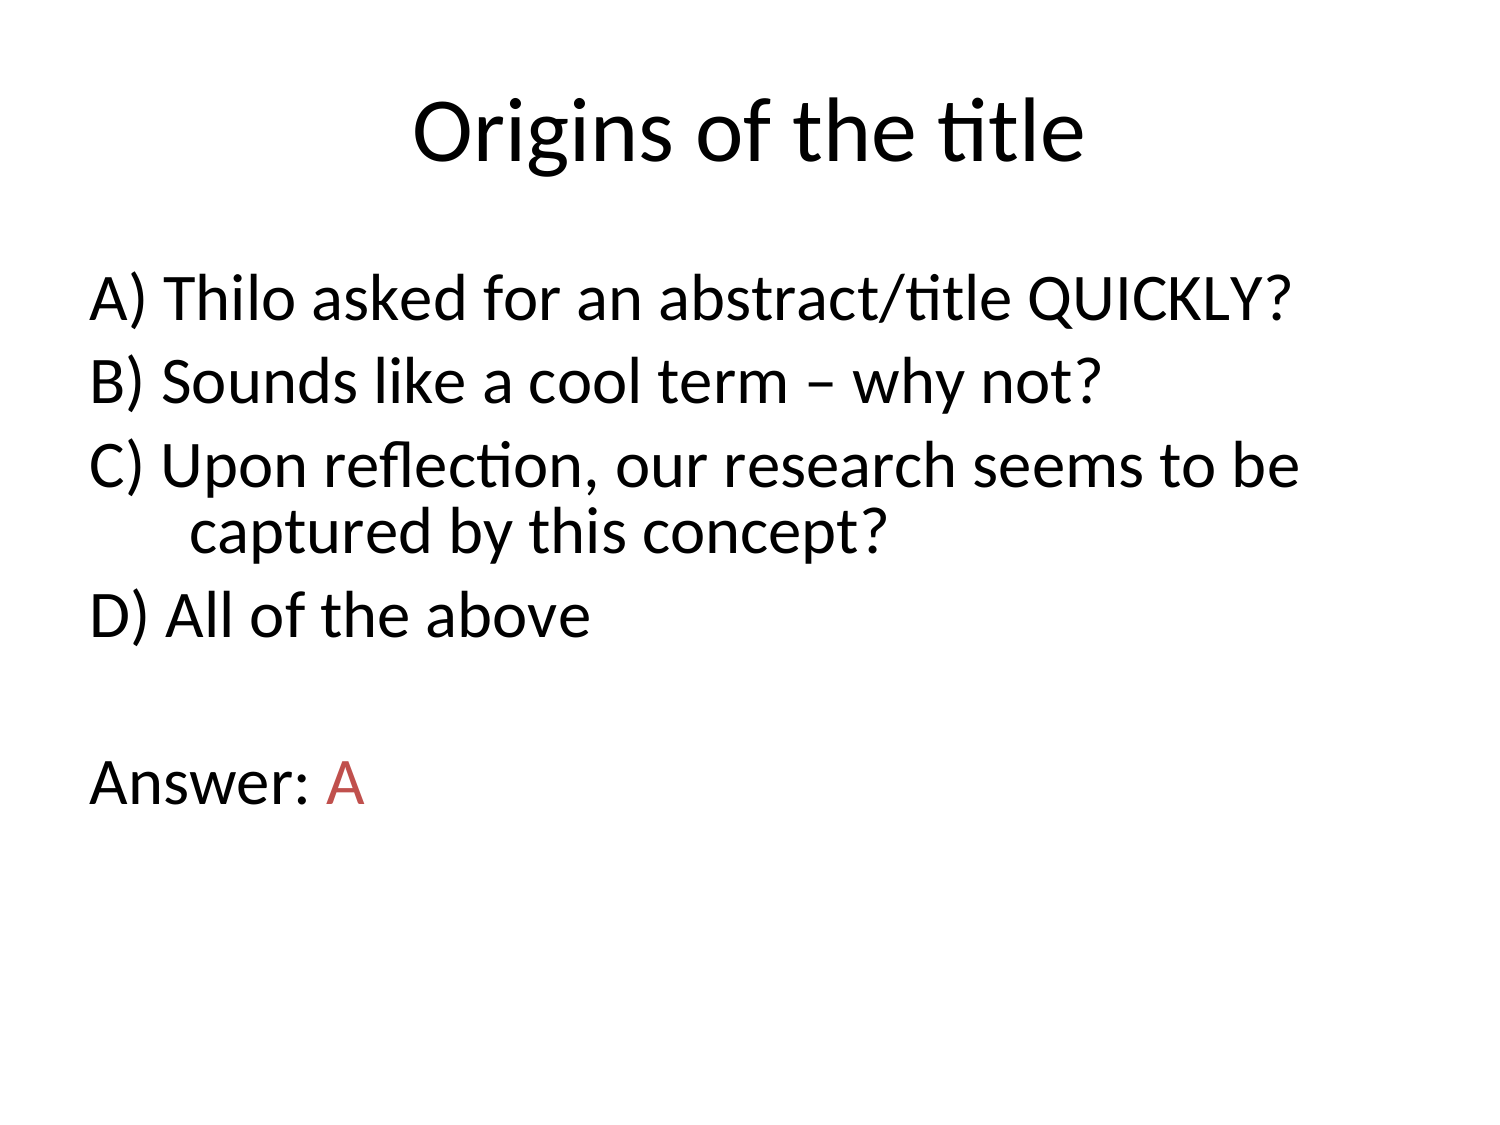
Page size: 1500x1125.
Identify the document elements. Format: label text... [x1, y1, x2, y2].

title Origins of the title [75, 45, 1426, 233]
list A) Thilo asked for an abstract/title QUICKLY? B) Sounds like a cool term – why not? C) Upon reflection, our research seems to be captured by this concept? D) All of the above Answer: A [74, 262, 1475, 1006]
